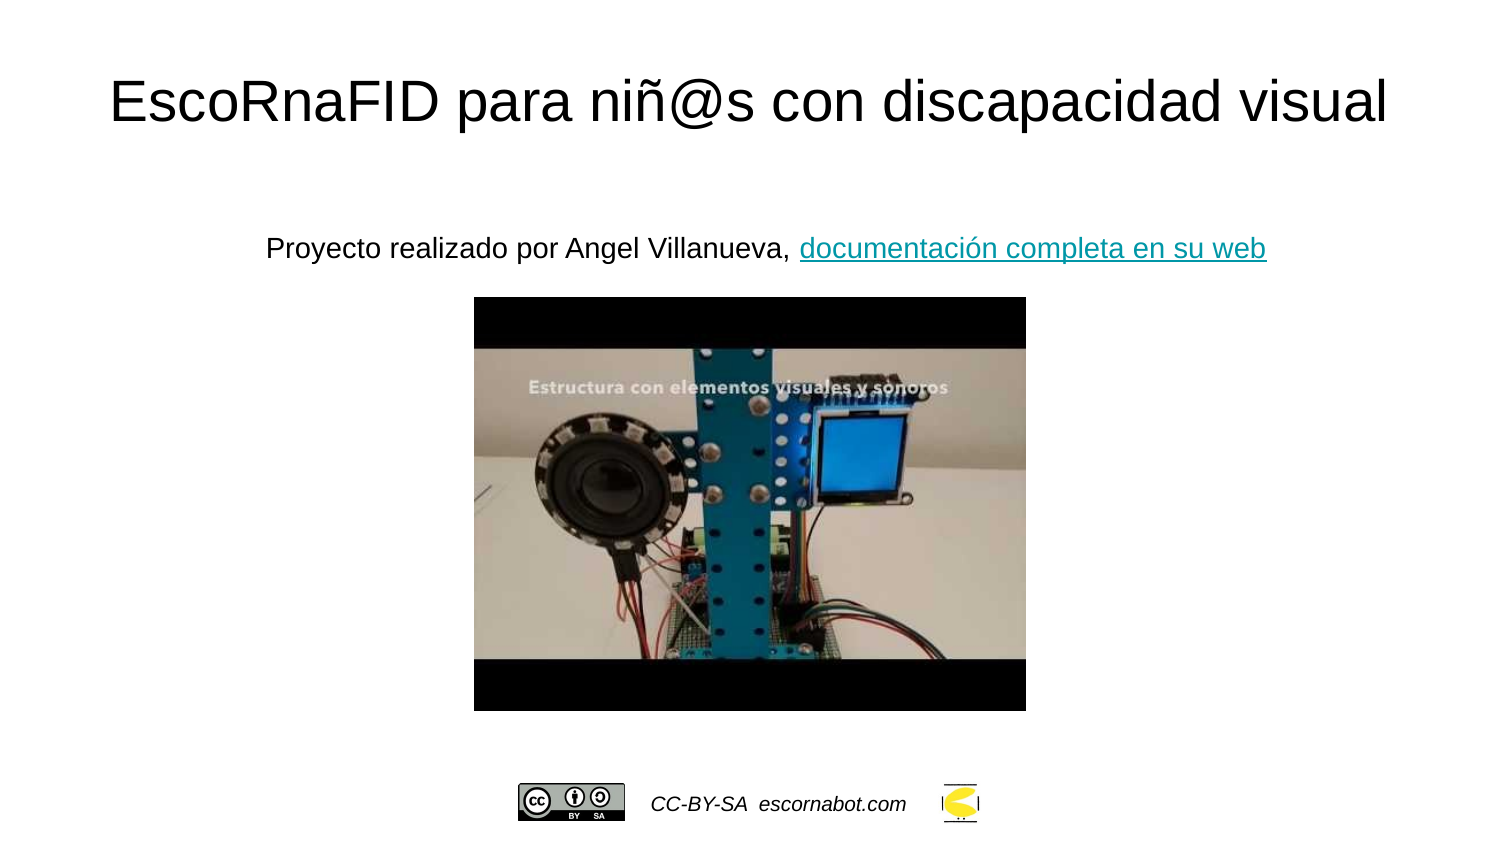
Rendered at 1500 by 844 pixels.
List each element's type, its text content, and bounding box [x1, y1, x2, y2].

text_box Proyecto realizado por Angel Villanueva, documentación completa en su web [176, 196, 1356, 589]
text_box CC-BY-SA escornabot.com [635, 775, 936, 830]
picture [750, 635, 754, 645]
title EscoRnaFID para niñ@s con discapacidad visual [51, 48, 1449, 142]
picture [518, 783, 625, 821]
picture [938, 781, 982, 824]
picture [474, 589, 1026, 712]
